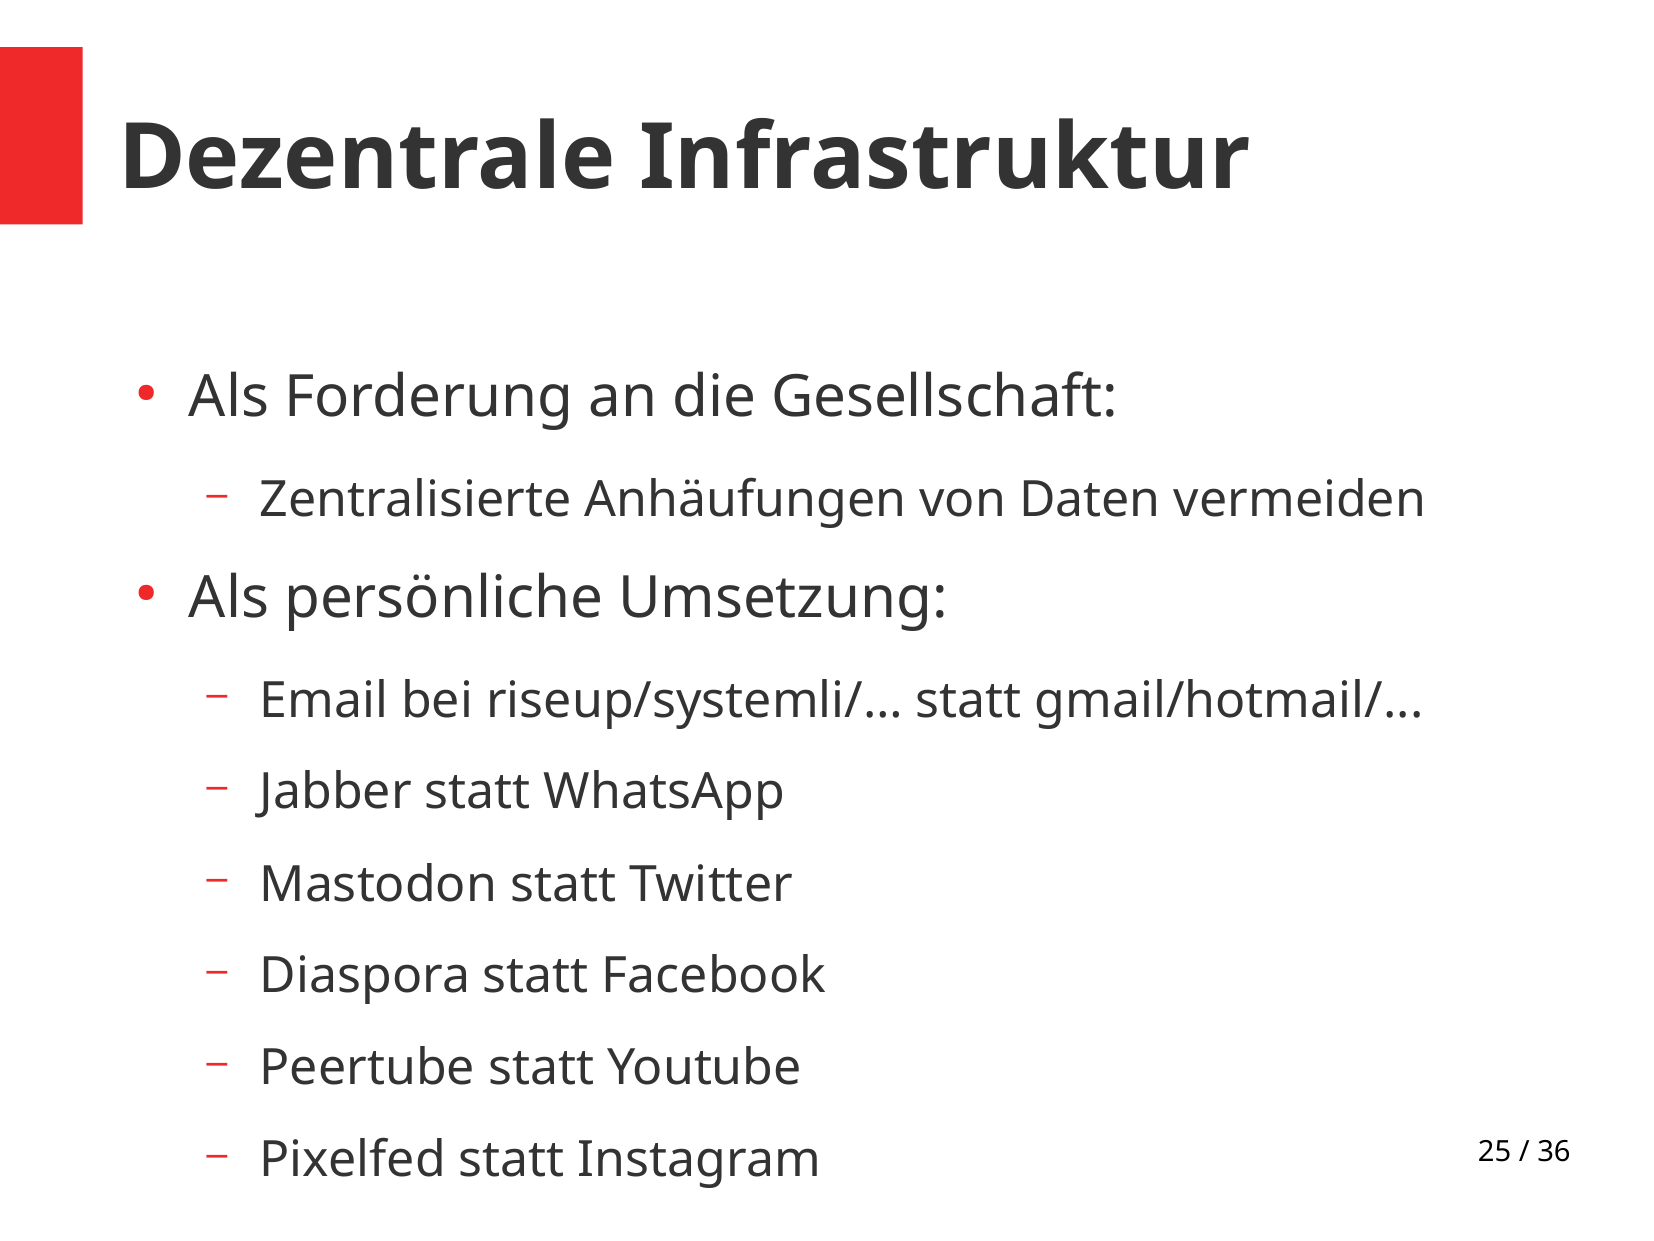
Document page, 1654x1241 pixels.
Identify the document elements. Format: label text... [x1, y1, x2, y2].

list Als Forderung an die Gesellschaft: Zentralisierte Anhäufungen von Daten vermeiden Als persönliche Umsetzung: Email bei riseup/systemli/… statt gmail/hotmail/... Jabber statt WhatsApp Mastodon statt Twitter Diaspora statt Facebook Peertube statt Youtube Pixelfed statt Instagram [118, 354, 1536, 1074]
title Dezentrale Infrastruktur [118, 49, 1571, 257]
